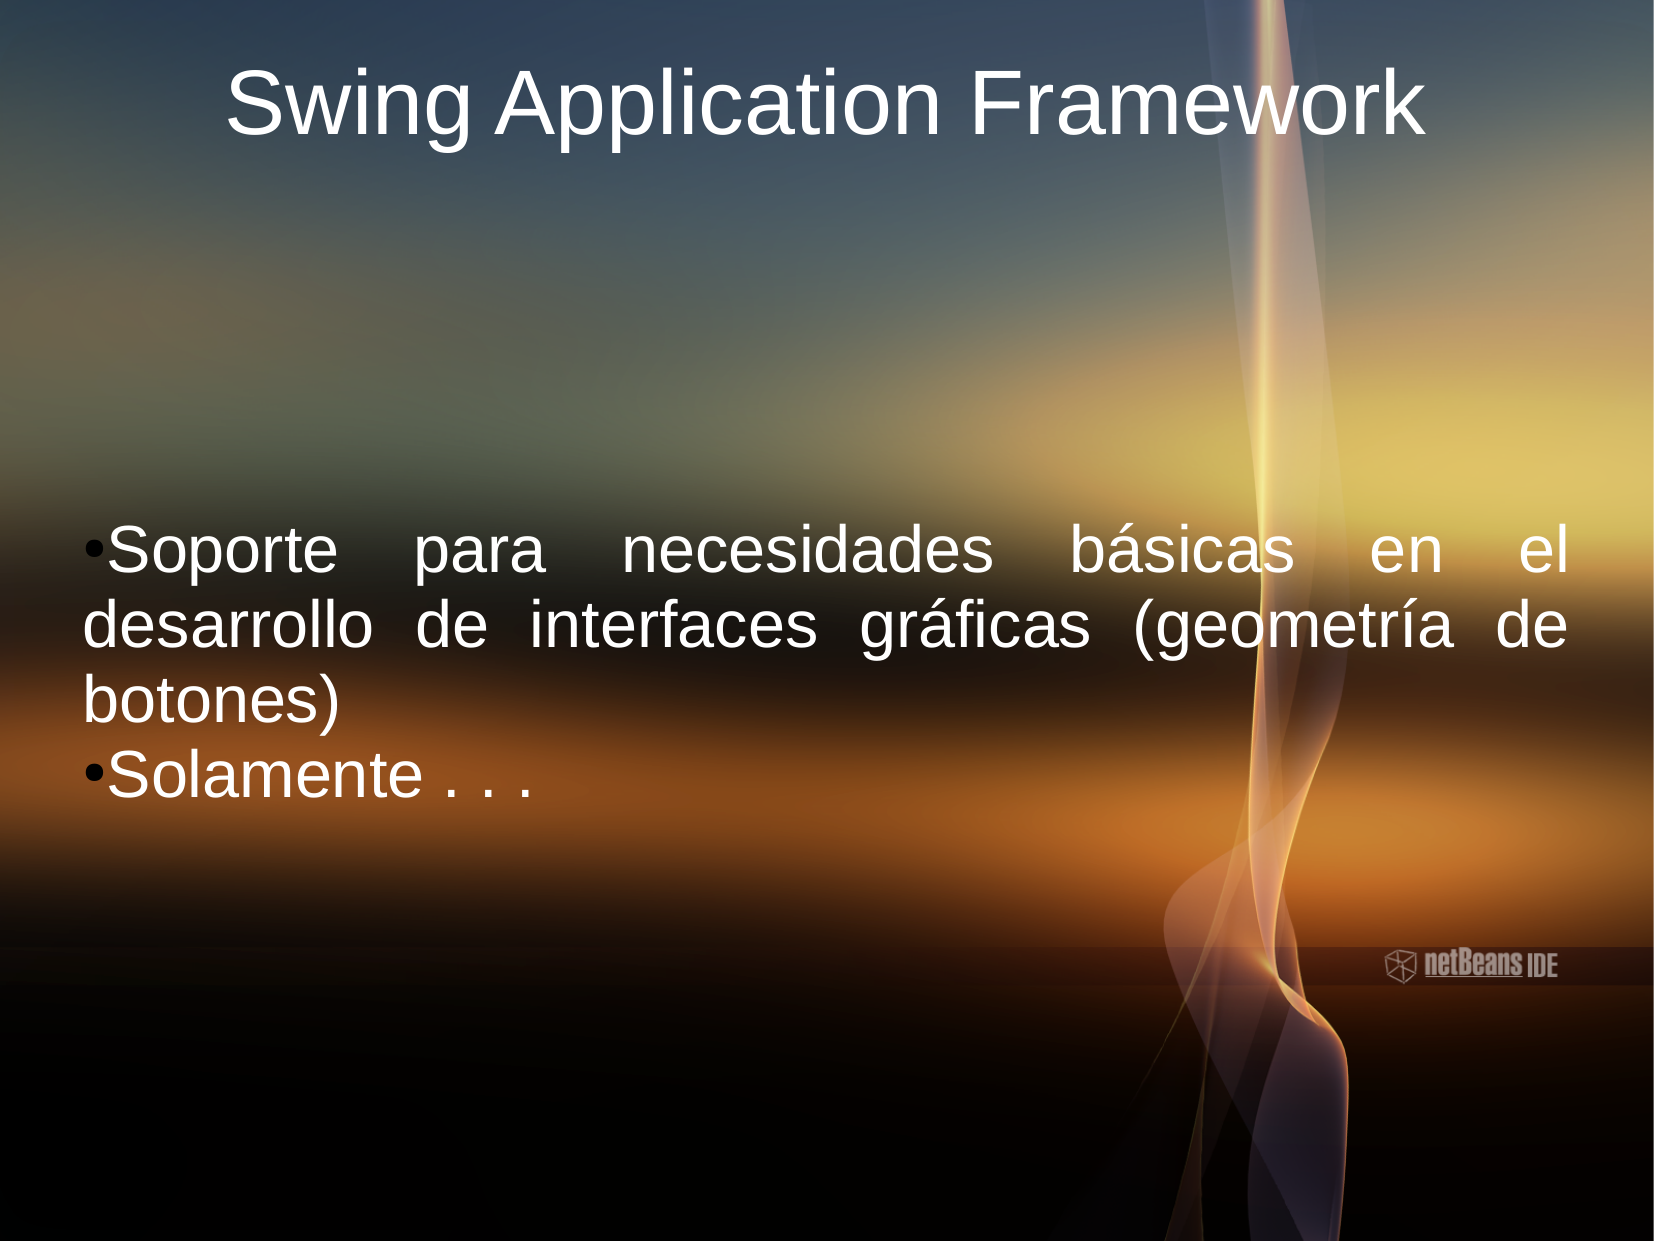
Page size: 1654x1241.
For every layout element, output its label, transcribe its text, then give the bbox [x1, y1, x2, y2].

subtitle Soporte para necesidades básicas en el desarrollo de interfaces gráficas (geometría de botones) Solamente . . . [82, 297, 1571, 1102]
picture [0, 0, 1654, 1241]
title Swing Application Framework [82, 50, 1571, 258]
